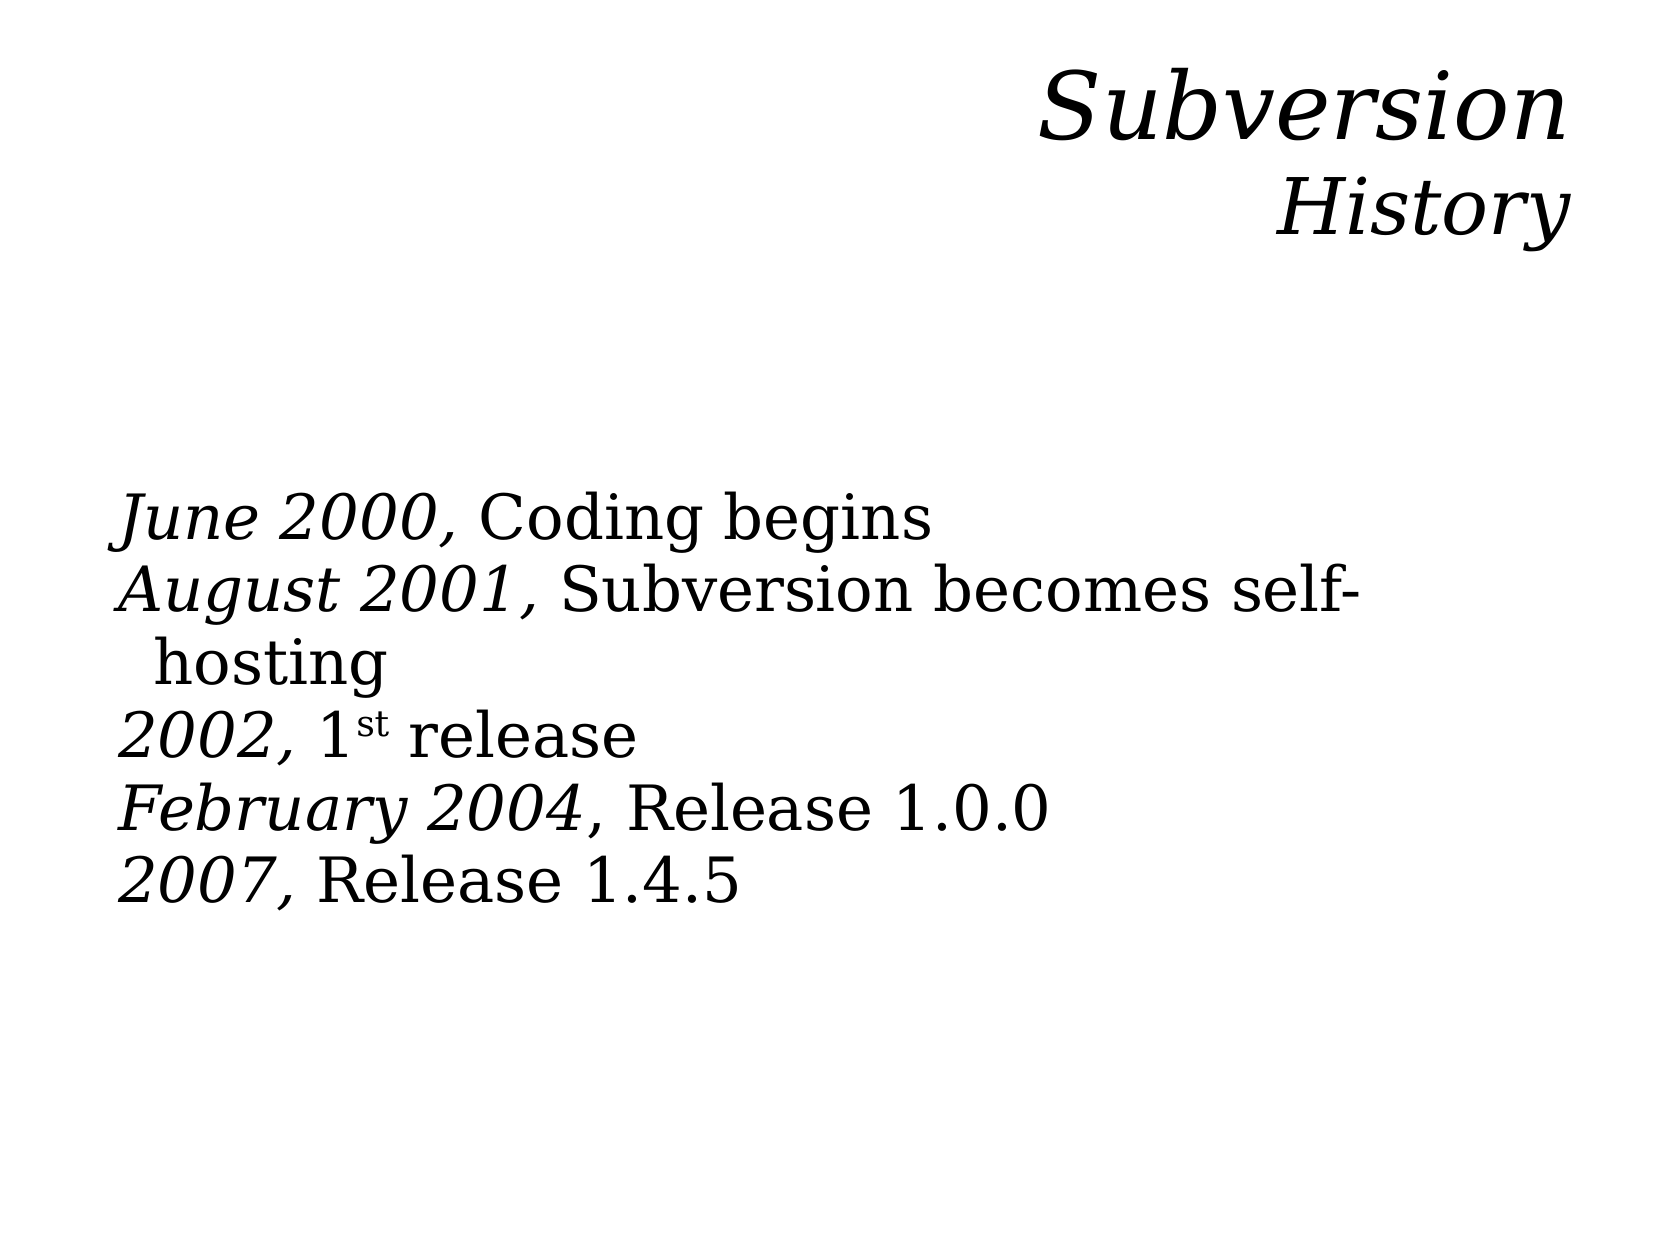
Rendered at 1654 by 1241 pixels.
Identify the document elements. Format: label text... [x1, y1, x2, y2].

subtitle June 2000, Coding begins August 2001, Subversion becomes self-hosting 2002, 1st release February 2004, Release 1.0.0 2007, Release 1.4.5 [82, 297, 1571, 1102]
title Subversion History [82, 52, 1571, 254]
